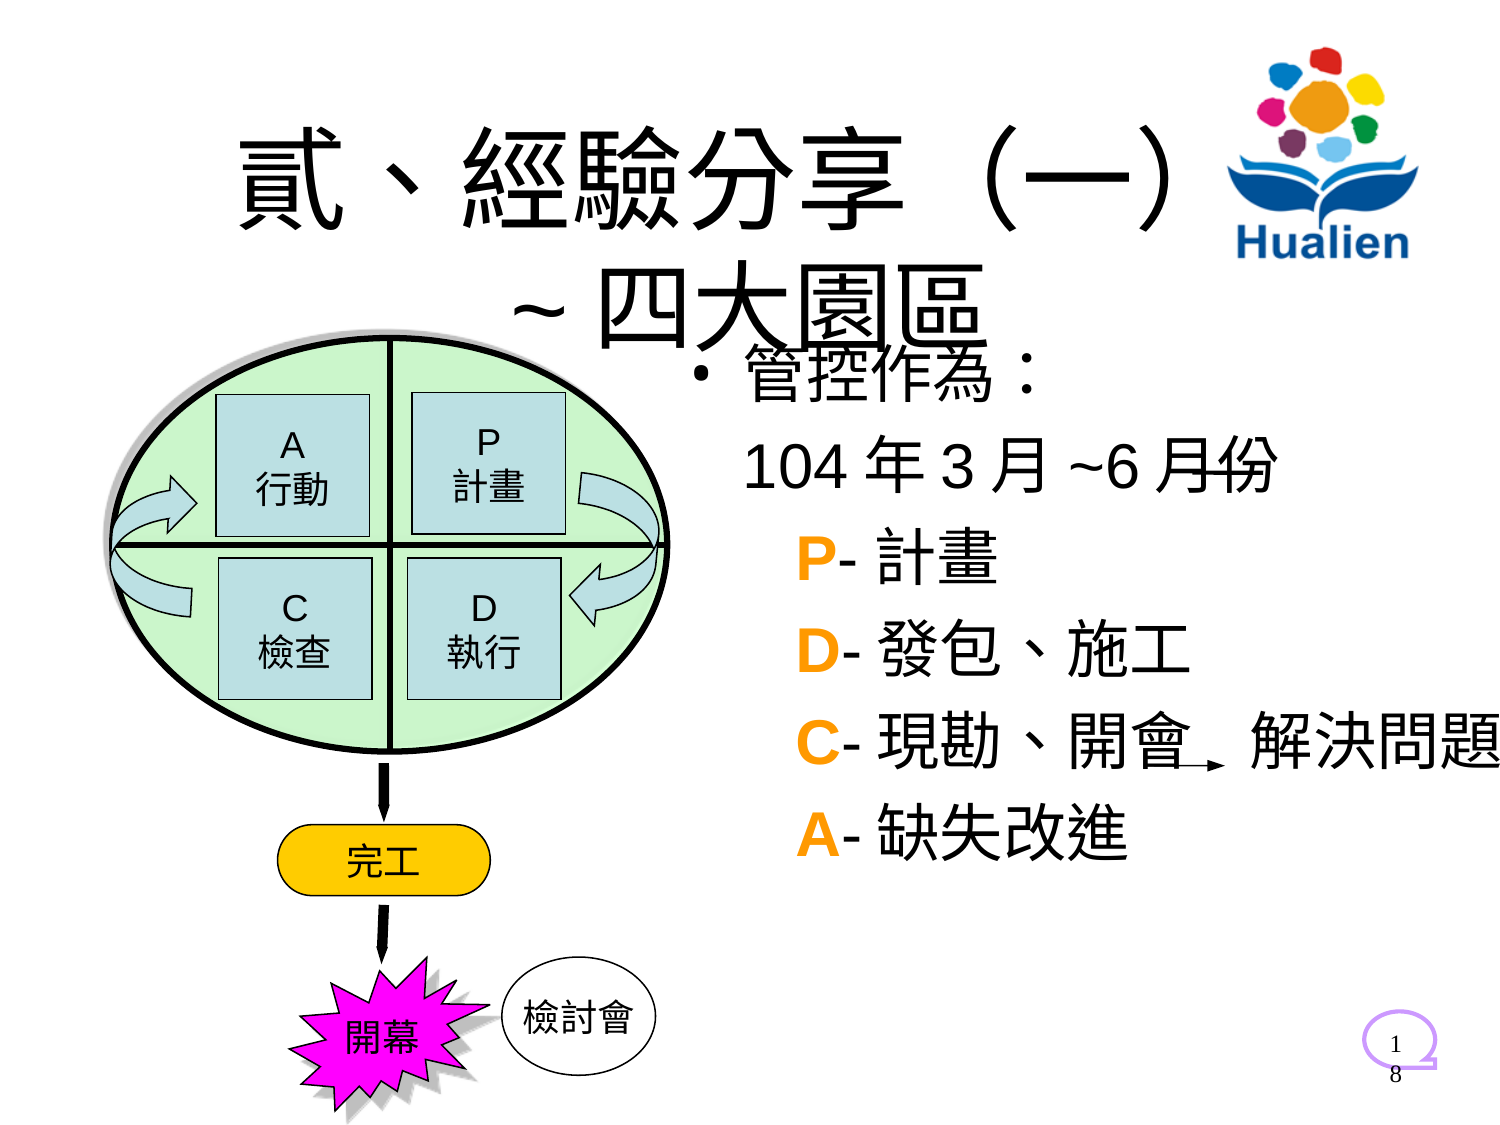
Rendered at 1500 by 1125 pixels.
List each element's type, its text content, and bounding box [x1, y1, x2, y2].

list 管控作為： 104年3月~6月份 P-計畫 D-發包、施工 C-現勘、開會 解決問題 A-缺失改進 [674, 326, 1500, 934]
text_box P 計畫 [412, 392, 566, 534]
text_box 檢討會 [501, 957, 656, 1076]
text_box 完工 [277, 824, 491, 896]
text_box D 執行 [407, 558, 561, 700]
picture [1222, 42, 1424, 101]
text_box [110, 337, 668, 752]
text_box A 行動 [216, 395, 370, 536]
text_box C 檢查 [218, 558, 372, 700]
text_box 開幕 [289, 957, 491, 1111]
title 貳、經驗分享（一） ~四大園區 [76, 101, 1427, 290]
text_box 18 [1364, 1011, 1436, 1068]
